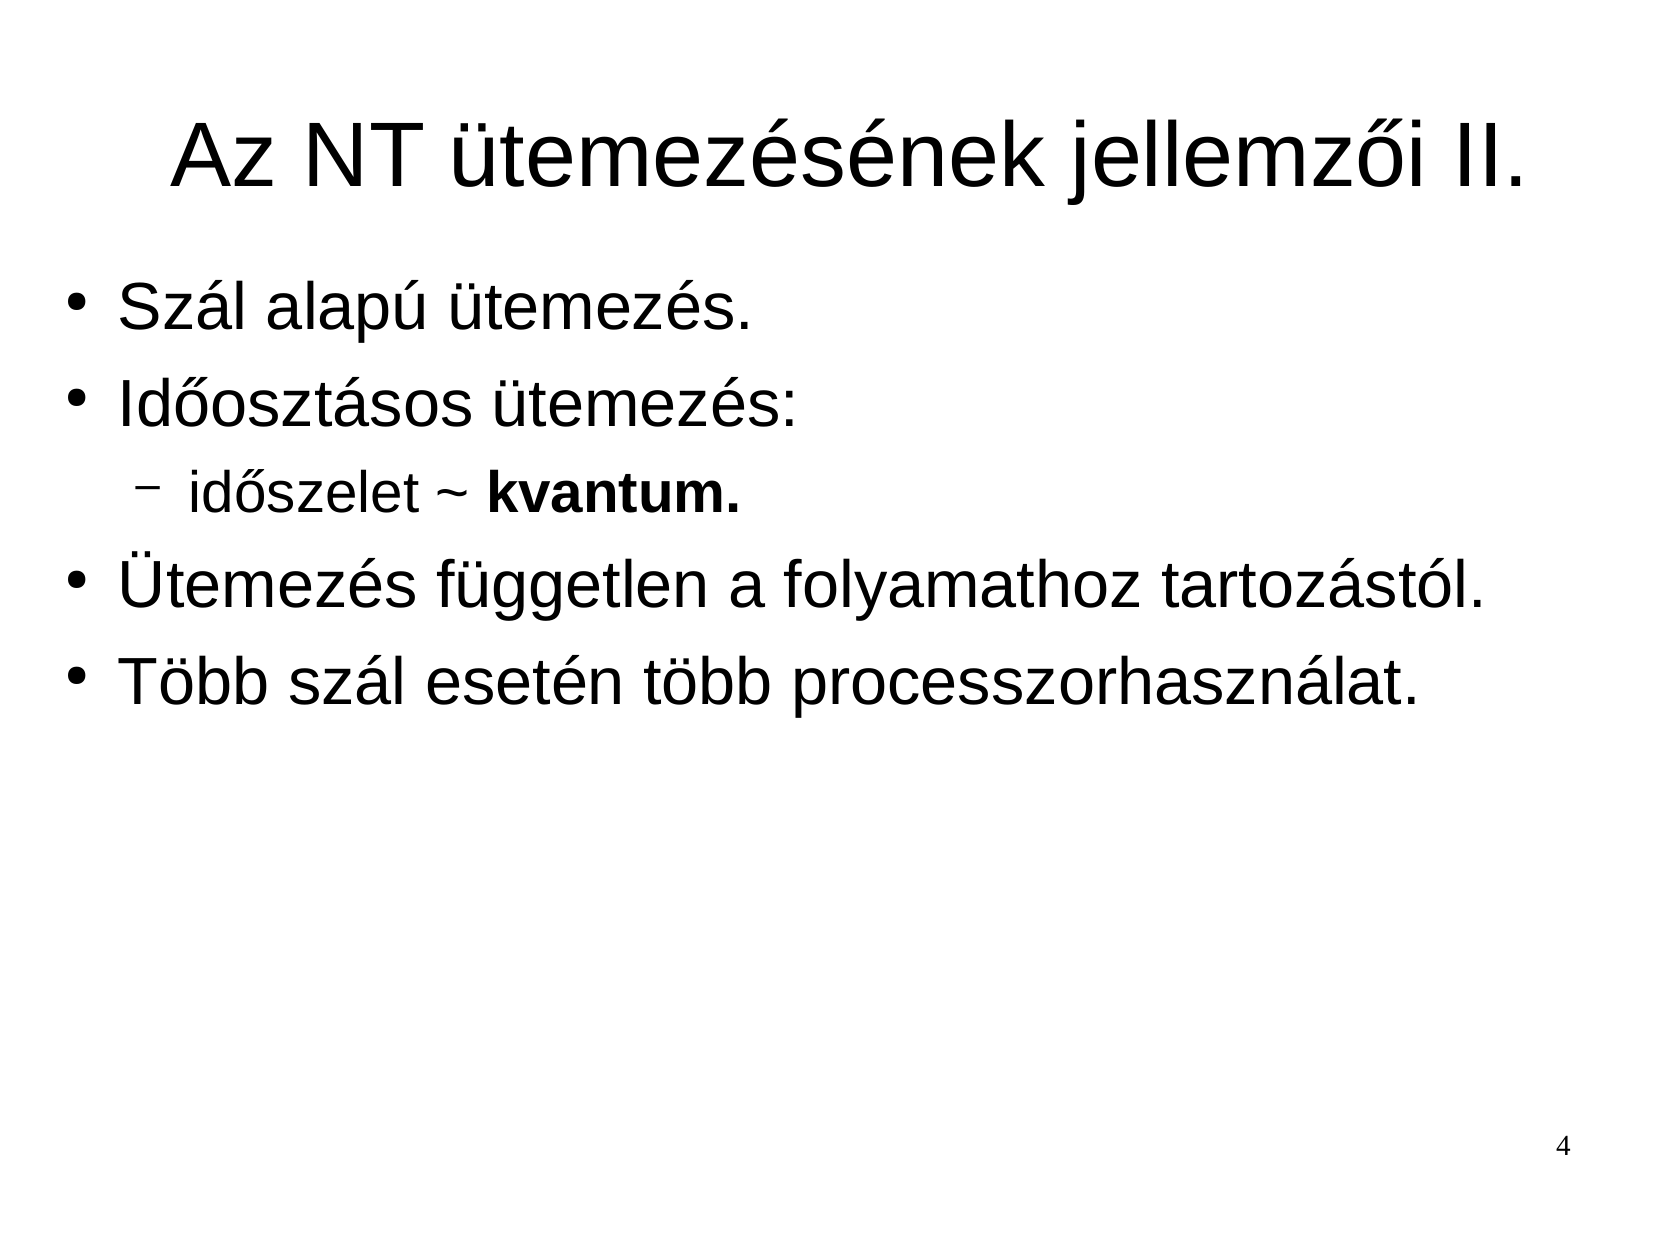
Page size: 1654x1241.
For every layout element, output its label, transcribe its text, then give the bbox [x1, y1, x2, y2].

list Szál alapú ütemezés. Időosztásos ütemezés: időszelet ~ kvantum. Ütemezés független a folyamathoz tartozástól. Több szál esetén több processzorhasználat. [32, 255, 1595, 1167]
title Az NT ütemezésének jellemzői II. [45, 46, 1622, 254]
